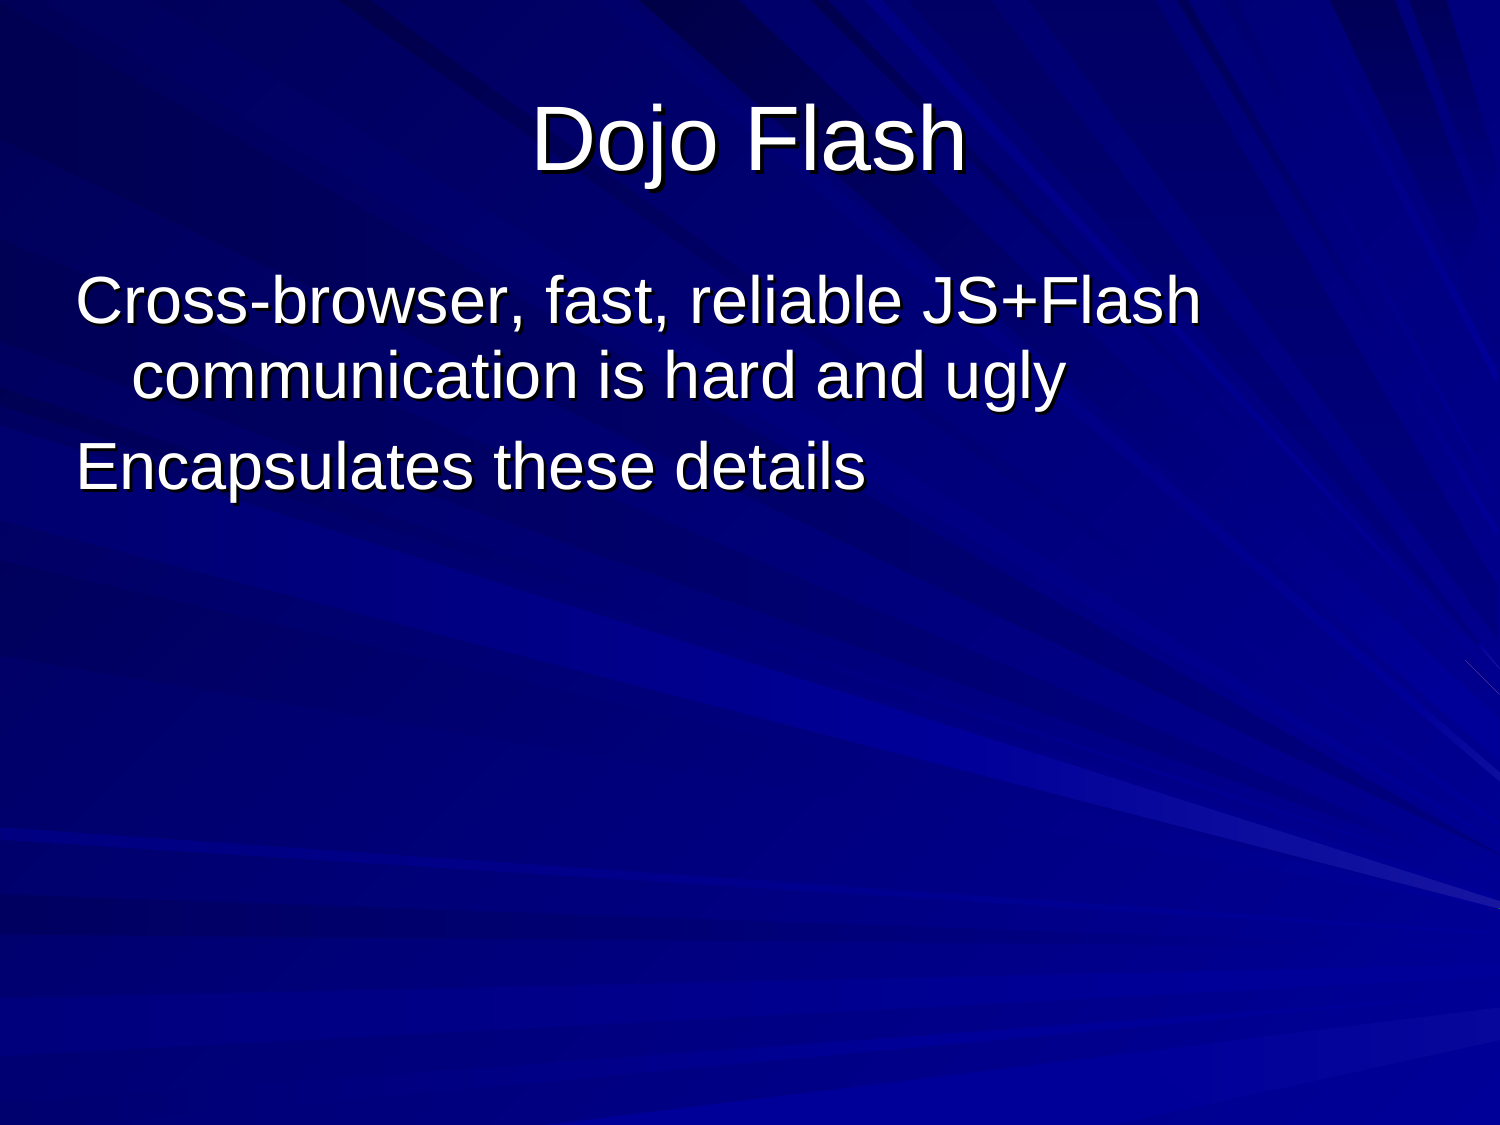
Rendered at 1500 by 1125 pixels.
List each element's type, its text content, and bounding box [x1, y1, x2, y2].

title Dojo Flash [75, 51, 1425, 226]
list Cross-browser, fast, reliable JS+Flash communication is hard and ugly Encapsulates these details [75, 263, 1425, 993]
